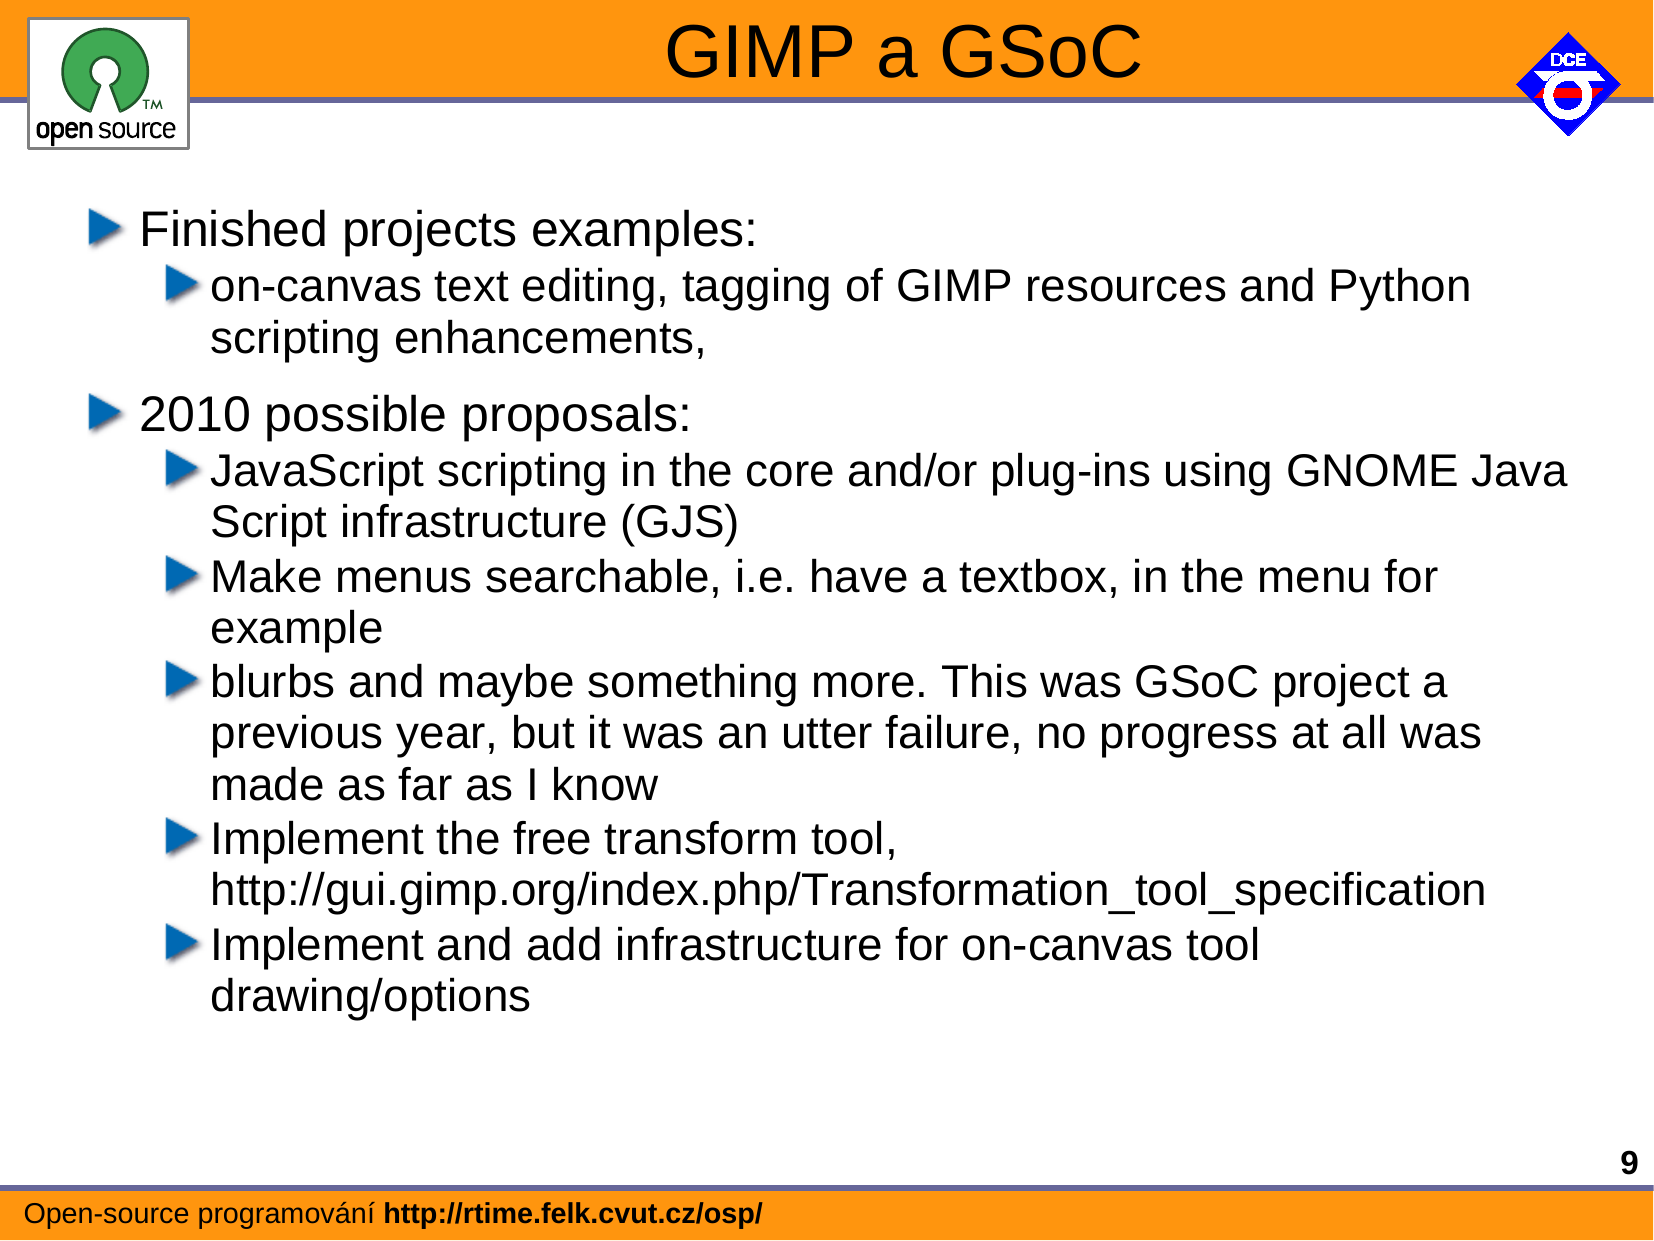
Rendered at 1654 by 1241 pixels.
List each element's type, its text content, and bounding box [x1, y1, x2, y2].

list Finished projects examples: on-canvas text editing, tagging of GIMP resources and Python scripting enhancements, 2010 possible proposals: JavaScript scripting in the core and/or plug-ins using GNOME Java Script infrastructure (GJS) Make menus searchable, i.e. have a textbox, in the menu for example blurbs and maybe something more. This was GSoC project a previous year, but it was an utter failure, no progress at all was made as far as I know Implement the free transform tool, http://gui.gimp.org/index.php/Transformation_tool_specification Implement and add infrastructure for on-canvas tool drawing/options [68, 201, 1592, 1118]
title GIMP a GSoC [178, 4, 1631, 98]
